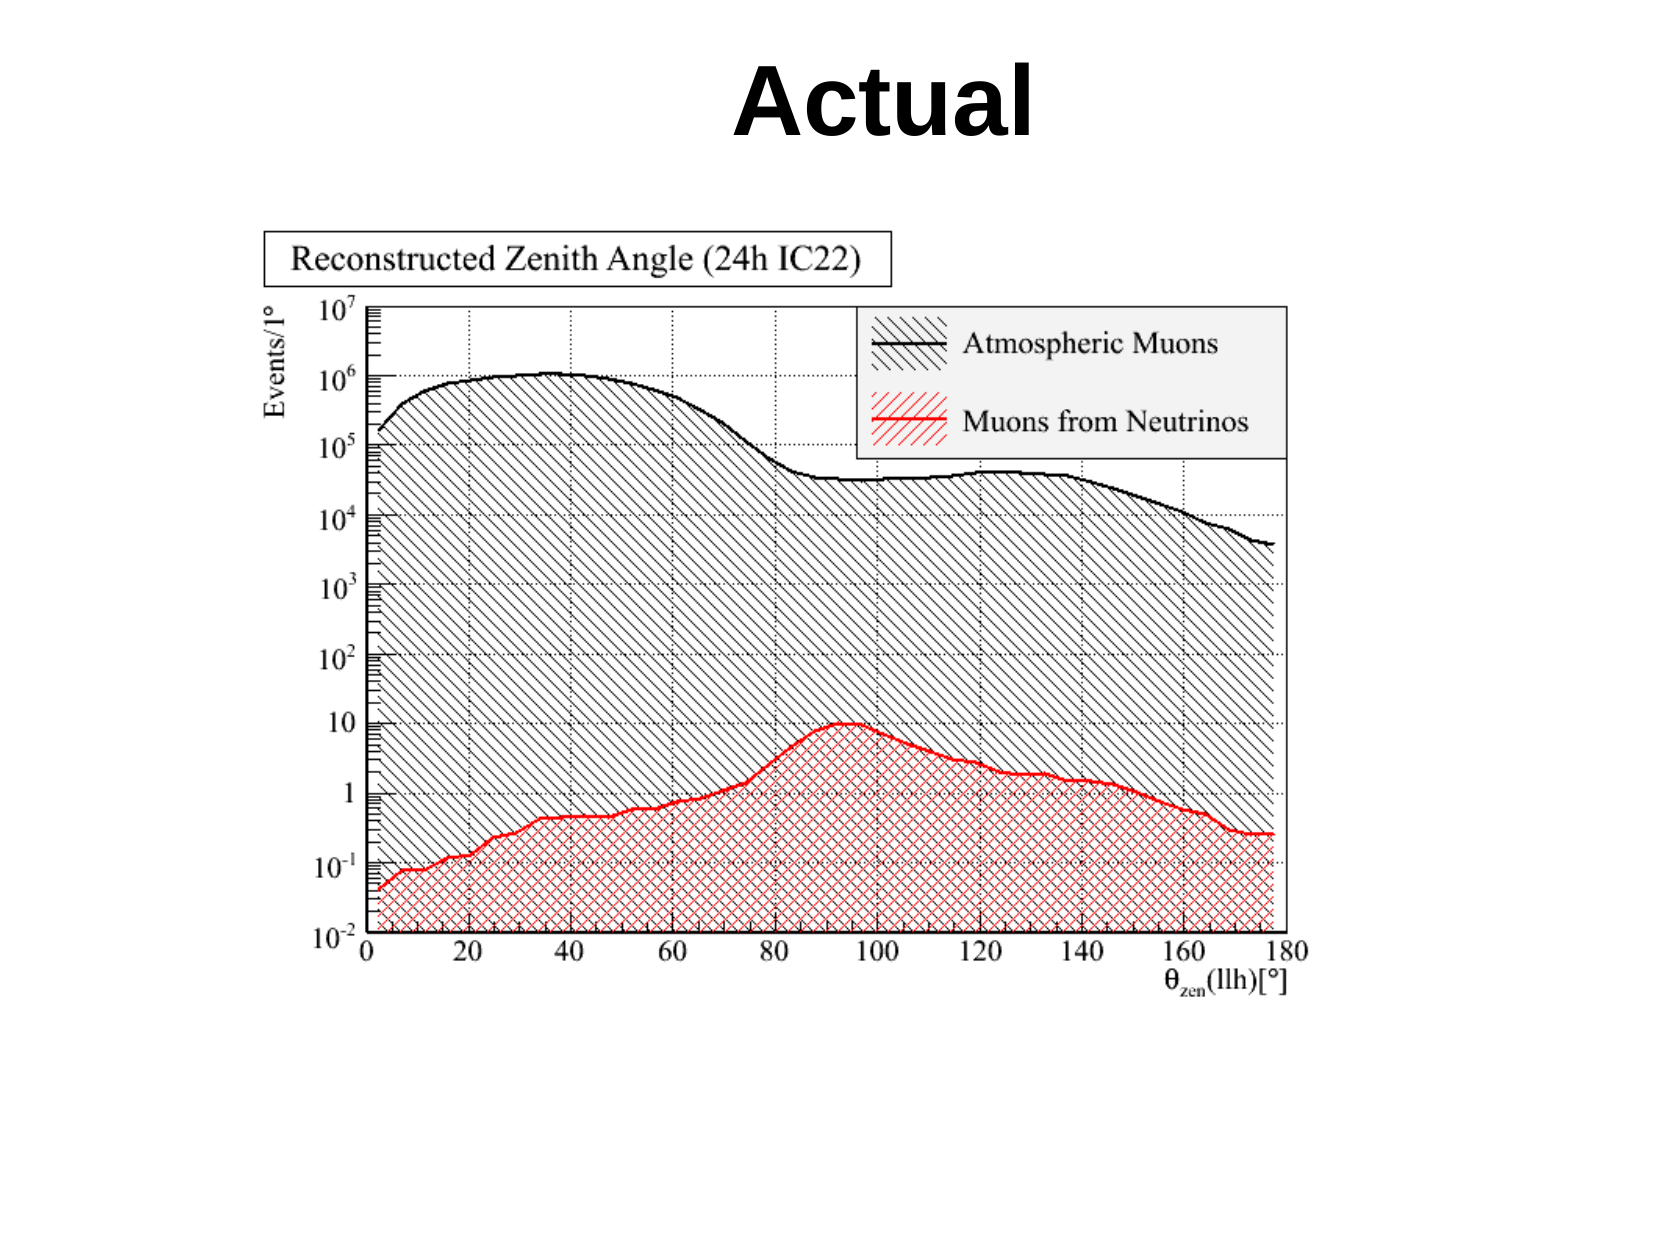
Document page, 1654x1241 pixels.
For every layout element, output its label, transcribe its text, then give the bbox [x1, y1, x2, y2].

picture [253, 228, 1402, 1011]
text_box Actual [716, 37, 1051, 204]
